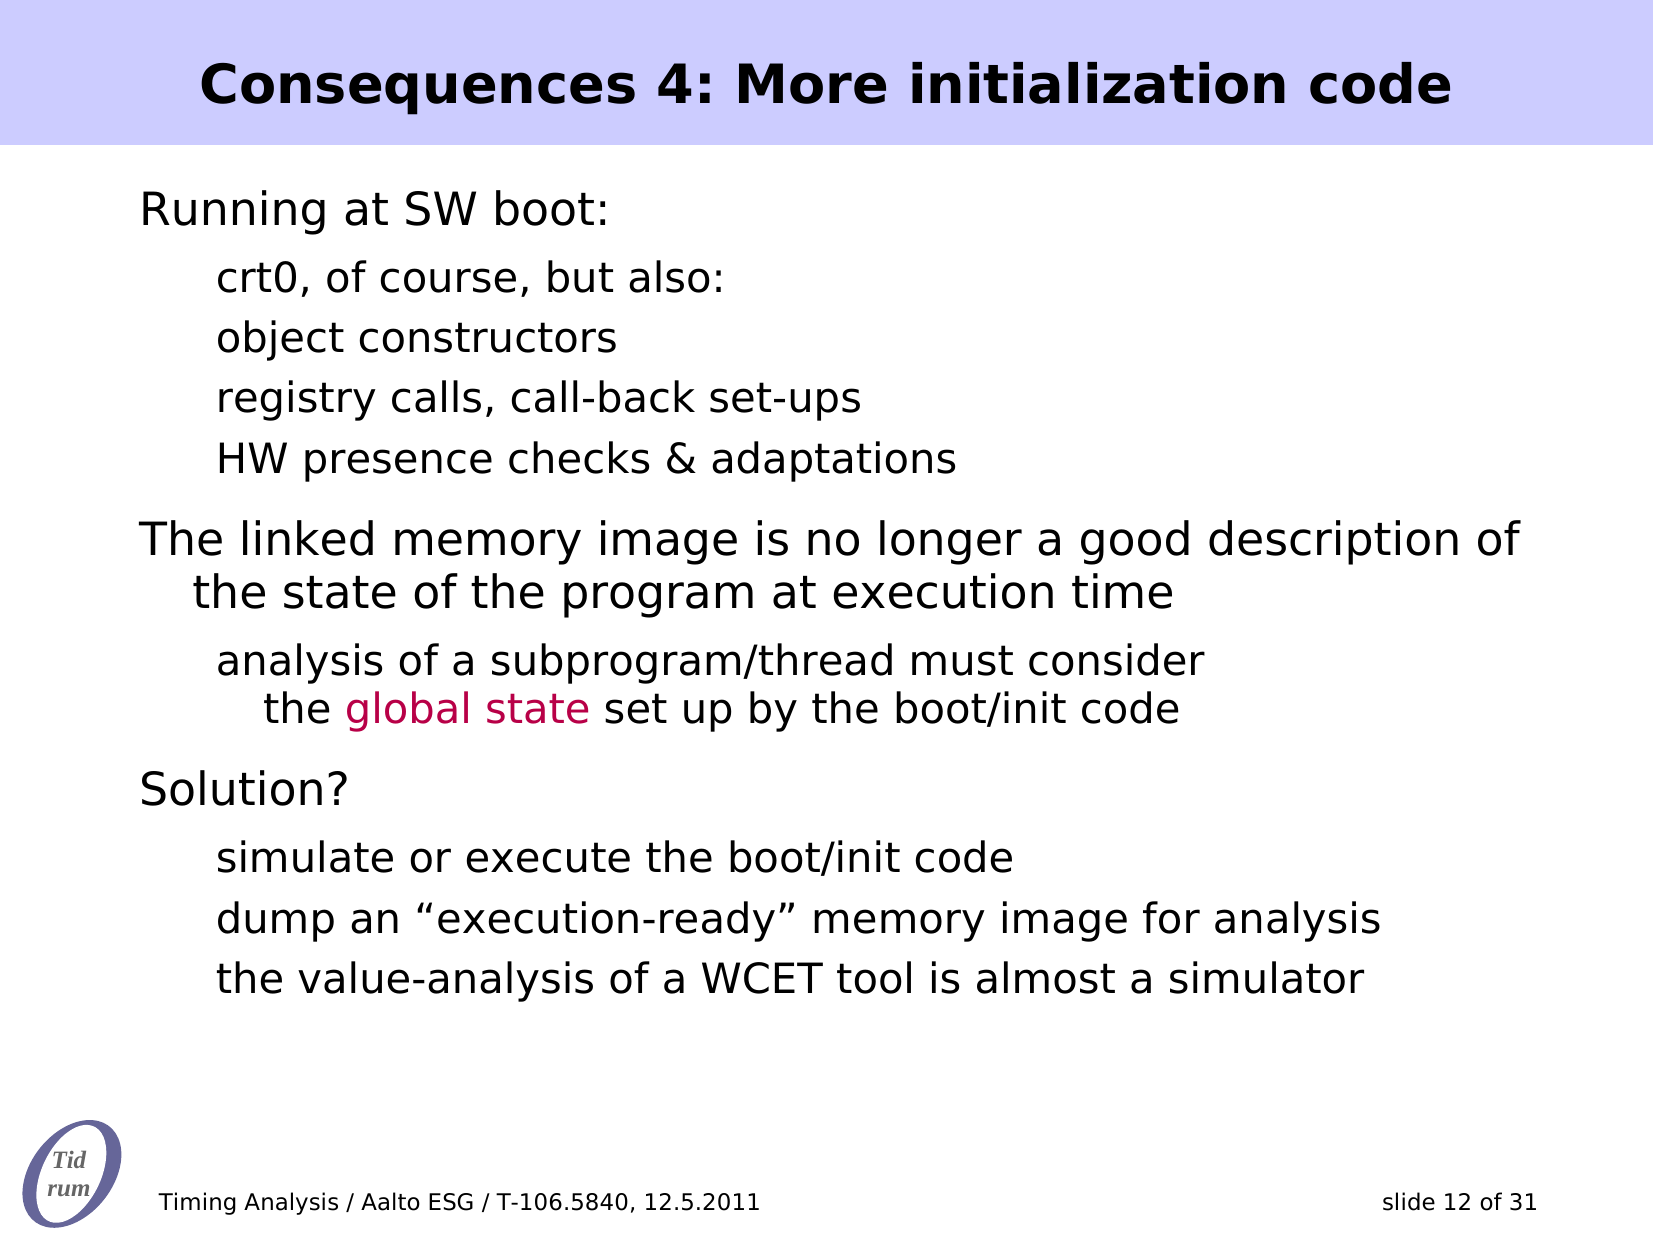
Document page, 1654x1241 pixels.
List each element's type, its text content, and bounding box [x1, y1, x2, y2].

list Running at SW boot: crt0, of course, but also: object constructors registry calls, call-back set-ups HW presence checks & adaptations The linked memory image is no longer a good description of the state of the program at execution time analysis of a subprogram/thread must consider the global state set up by the boot/init code Solution? simulate or execute the boot/init code dump an “execution-ready” memory image for analysis the value-analysis of a WCET tool is almost a simulator [121, 182, 1533, 1121]
title Consequences 4: More initialization code [121, 43, 1533, 126]
